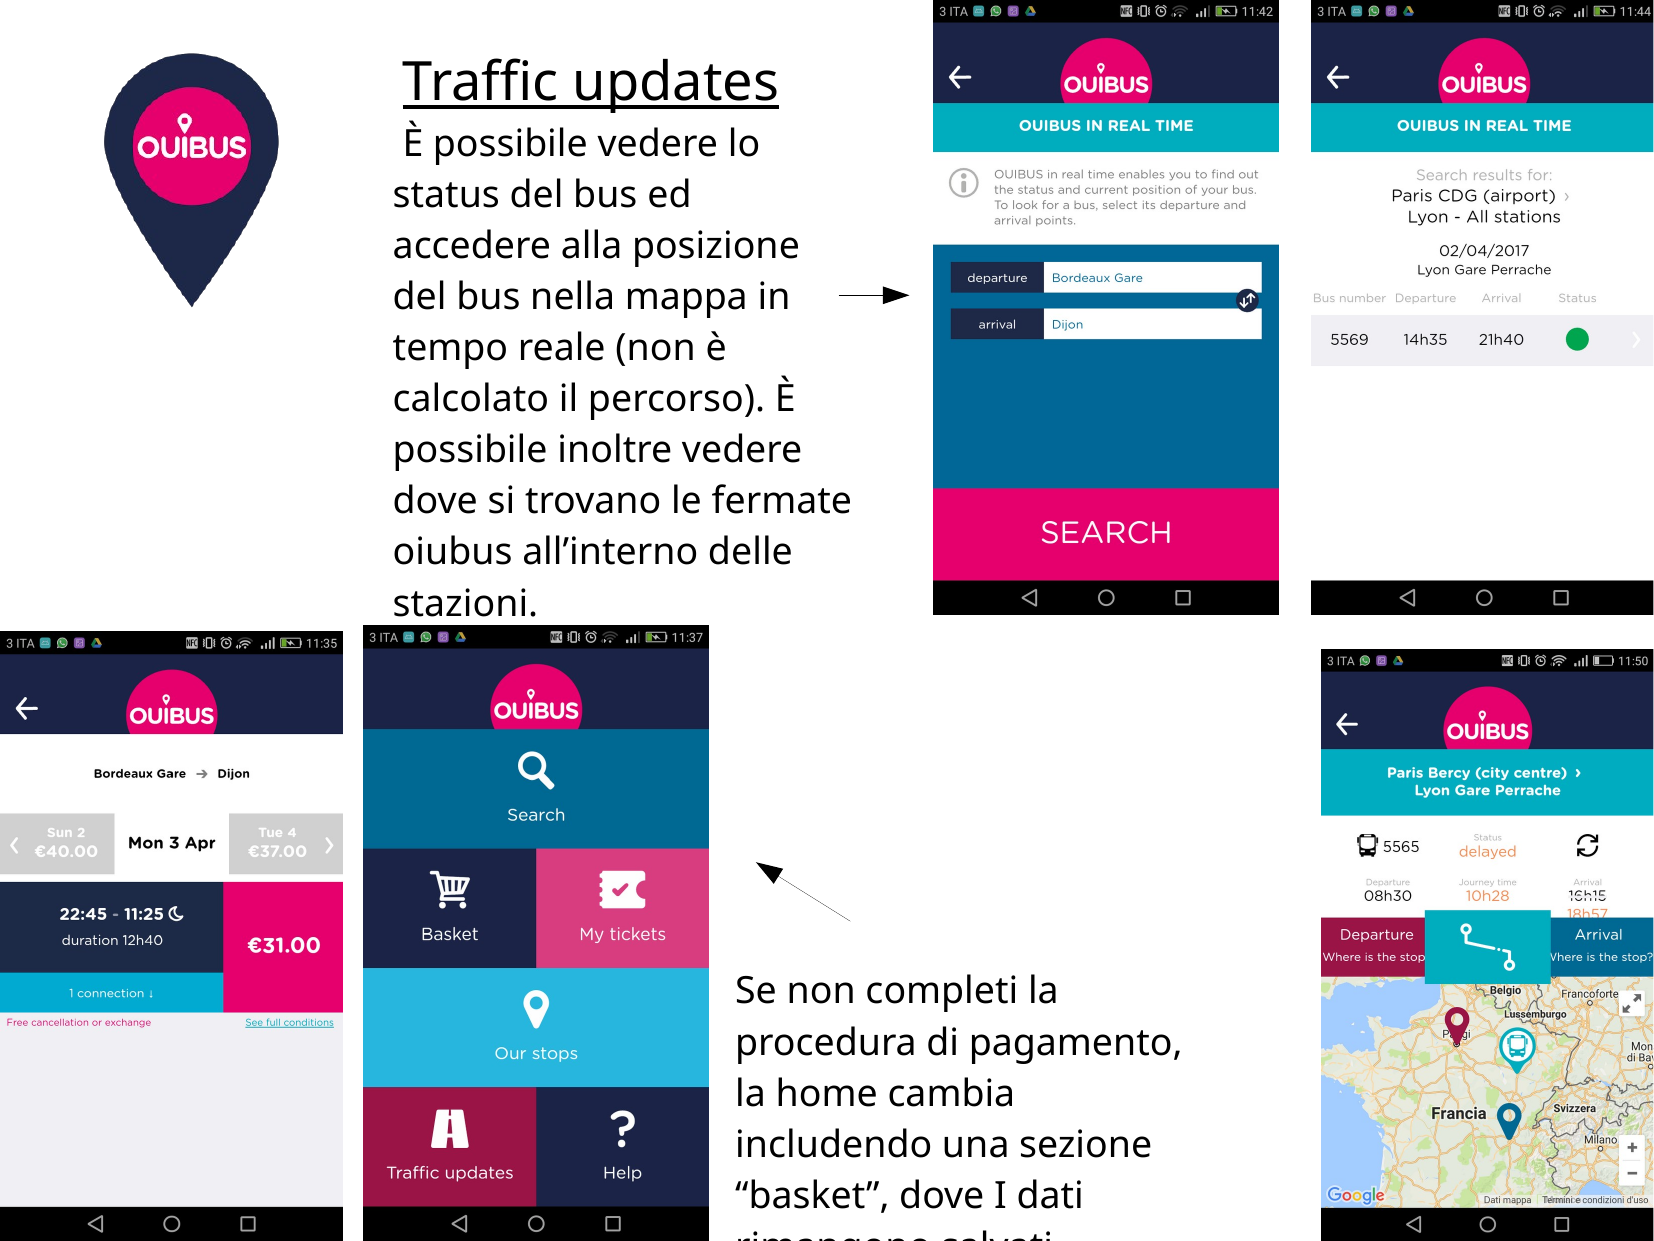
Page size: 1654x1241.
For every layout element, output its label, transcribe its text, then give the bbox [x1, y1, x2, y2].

picture [1311, 0, 1654, 615]
picture [1605, 955, 1617, 960]
picture [105, 989, 118, 998]
picture [518, 752, 554, 789]
picture [1321, 649, 1654, 1241]
picture [951, 262, 1261, 339]
text_box Traffic updates È possibile vedere lo status del bus ed accedere alla posizione del bus nella mappa in tempo reale (non è calcolato il percorso). È possibile inoltre vedere dove si trovano le fermate oiubus all’interno delle stazioni. [377, 35, 875, 571]
picture [84, 992, 94, 998]
picture [532, 812, 537, 820]
picture [363, 625, 709, 729]
text_box Se non completi la procedura di pagamento, la home cambia includendo una sezione “basket”, dove I dati rimangono salvati. [720, 956, 1217, 1221]
picture [363, 849, 709, 1241]
picture [0, 631, 343, 1241]
picture [62, 50, 319, 308]
picture [933, 0, 1279, 244]
picture [933, 488, 1279, 615]
